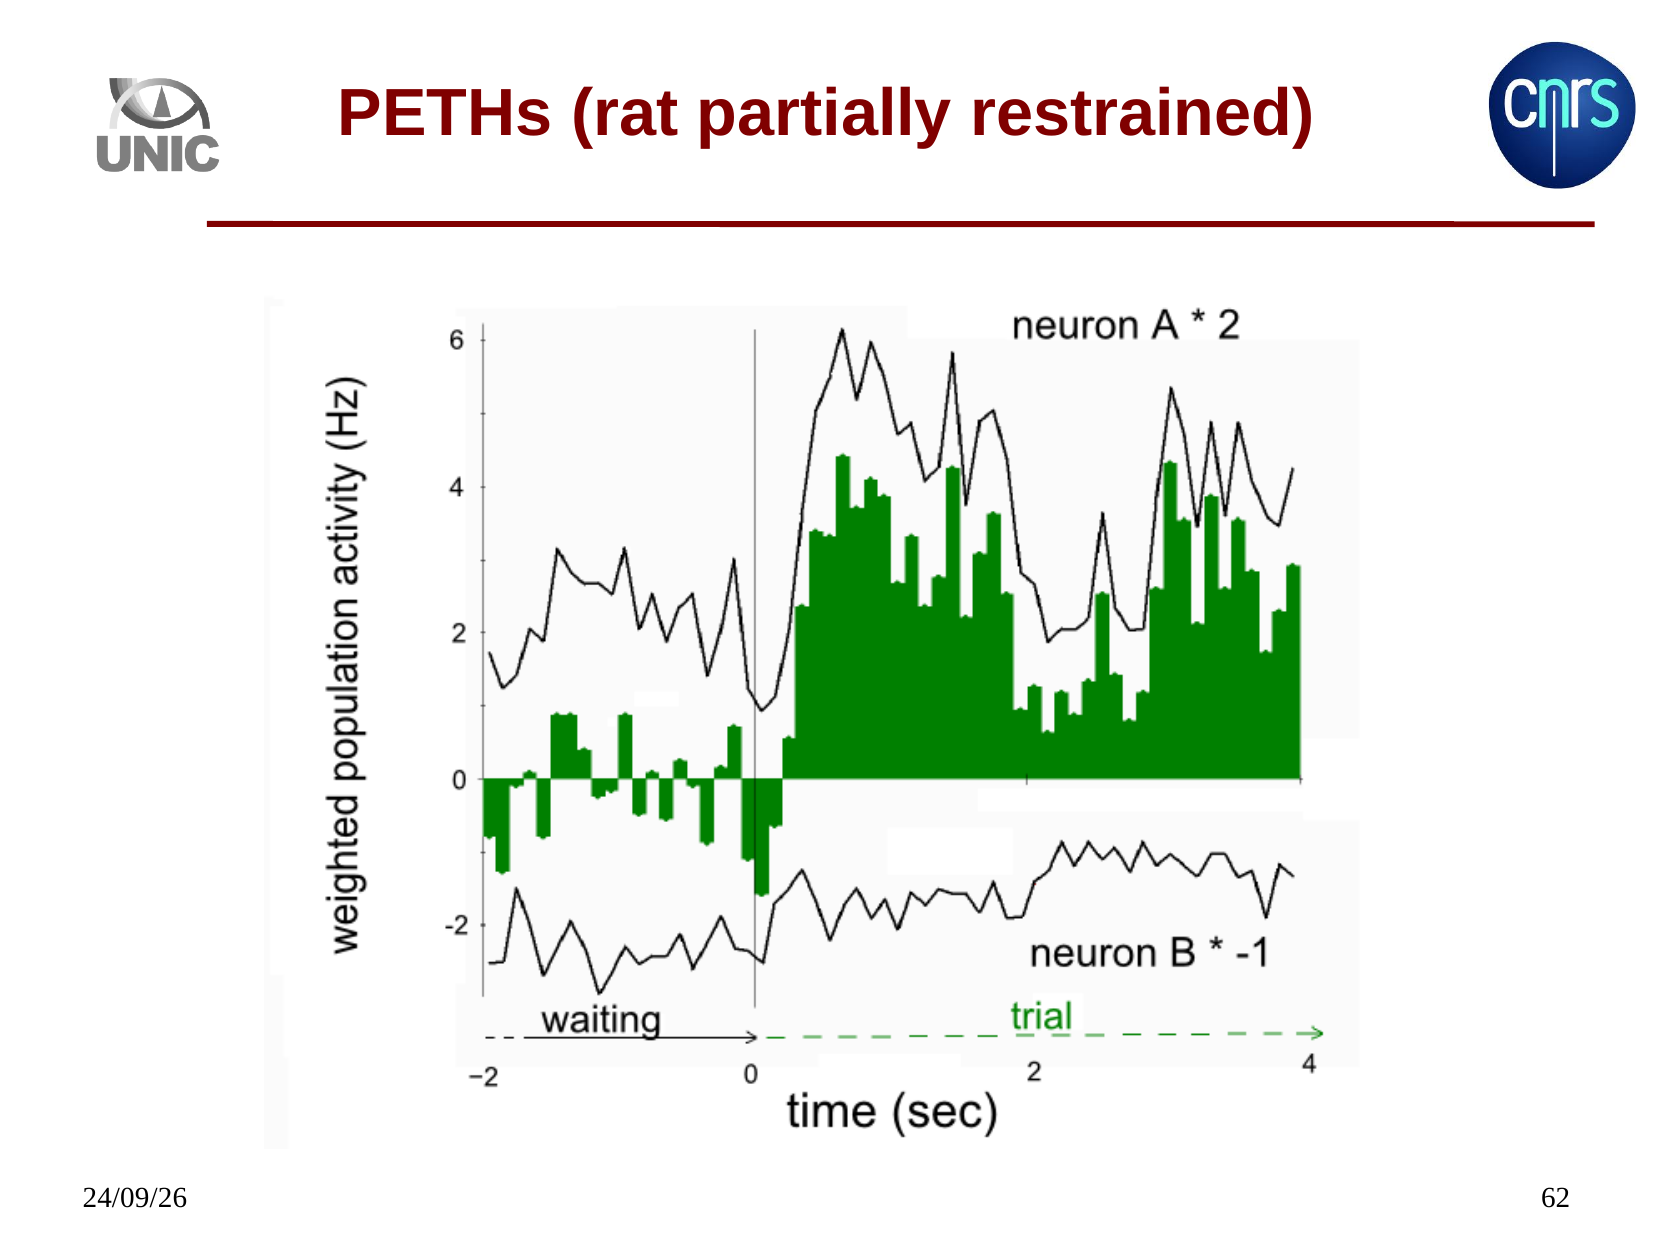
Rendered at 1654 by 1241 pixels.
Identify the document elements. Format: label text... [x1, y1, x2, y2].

text_box <numéro> [1185, 1180, 1571, 1215]
picture [1571, 41, 1636, 189]
text_box 13/02/12 [82, 1180, 468, 1215]
picture [264, 233, 1435, 1149]
title PETHs (rat partially restrained) [82, 17, 1571, 212]
